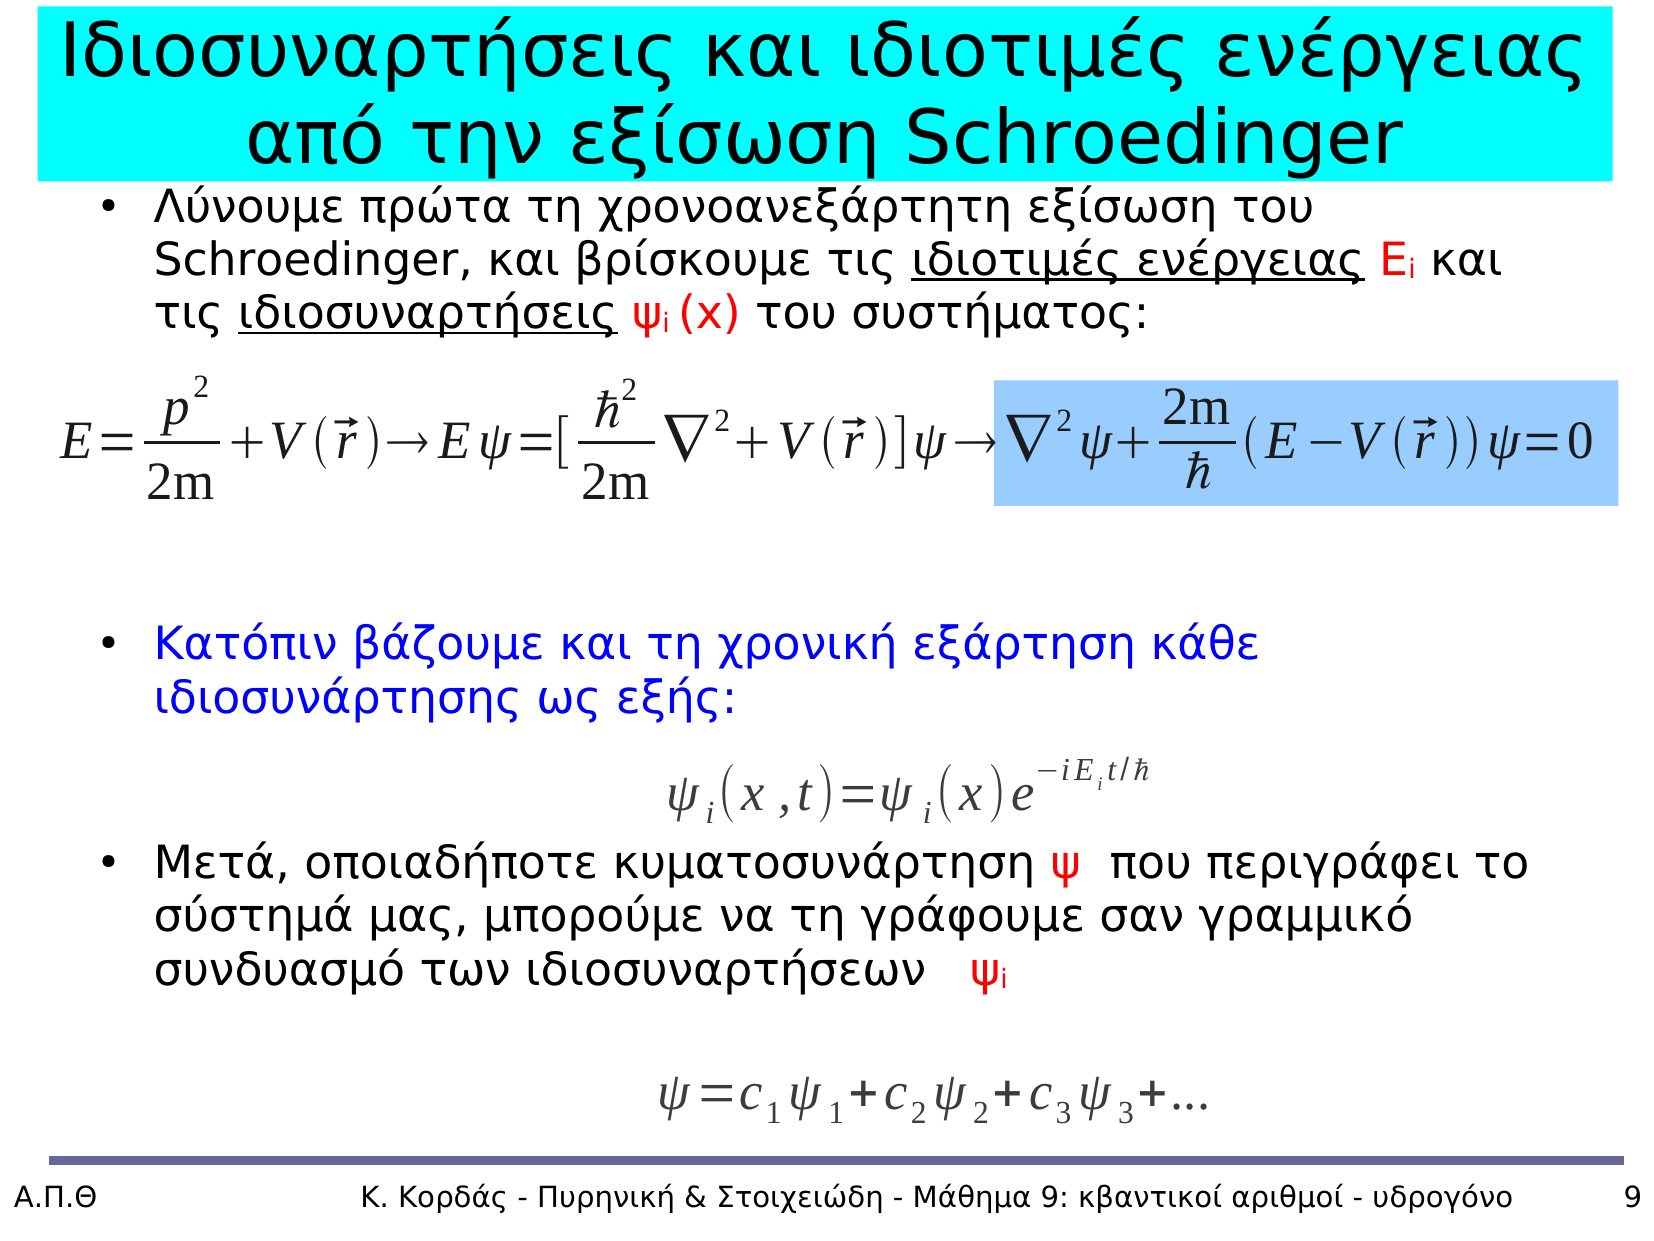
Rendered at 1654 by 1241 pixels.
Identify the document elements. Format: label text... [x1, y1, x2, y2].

text_box [1606, 380, 1619, 506]
chart [640, 1059, 1224, 1133]
list Λύνουμε πρώτα τη χρονοανεξάρτητη εξίσωση του Schroedinger, και βρίσκουμε τις ιδιοτιμές ενέργειας Εi και τις ιδιοσυναρτήσεις ψi (x) του συστήματος: Κατόπιν βάζουμε και τη χρονική εξάρτηση κάθε ιδιοσυνάρτησης ως εξής: Μετά, οποιαδήποτε κυματοσυνάρτηση ψ που περιγράφει το σύστημά μας, μπορούμε να τη γράφουμε σαν γραμμικό συνδυασμό των ιδιοσυναρτήσεων ψi [82, 513, 1571, 1142]
title Ιδιοσυναρτήσεις και ιδιοτιμές ενέργειας από την εξίσωση Schroedinger [37, 6, 1613, 182]
list Λύνουμε πρώτα τη χρονοανεξάρτητη εξίσωση του Schroedinger, και βρίσκουμε τις ιδιοτιμές ενέργειας Εi και τις ιδιοσυναρτήσεις ψi (x) του συστήματος: Κατόπιν βάζουμε και τη χρονική εξάρτηση κάθε ιδιοσυνάρτησης ως εξής: Μετά, οποιαδήποτε κυματοσυνάρτηση ψ που περιγράφει το σύστημά μας, μπορούμε να τη γράφουμε σαν γραμμικό συνδυασμό των ιδιοσυναρτήσεων ψi [82, 179, 1571, 366]
chart [649, 750, 1163, 834]
chart [43, 366, 1606, 513]
